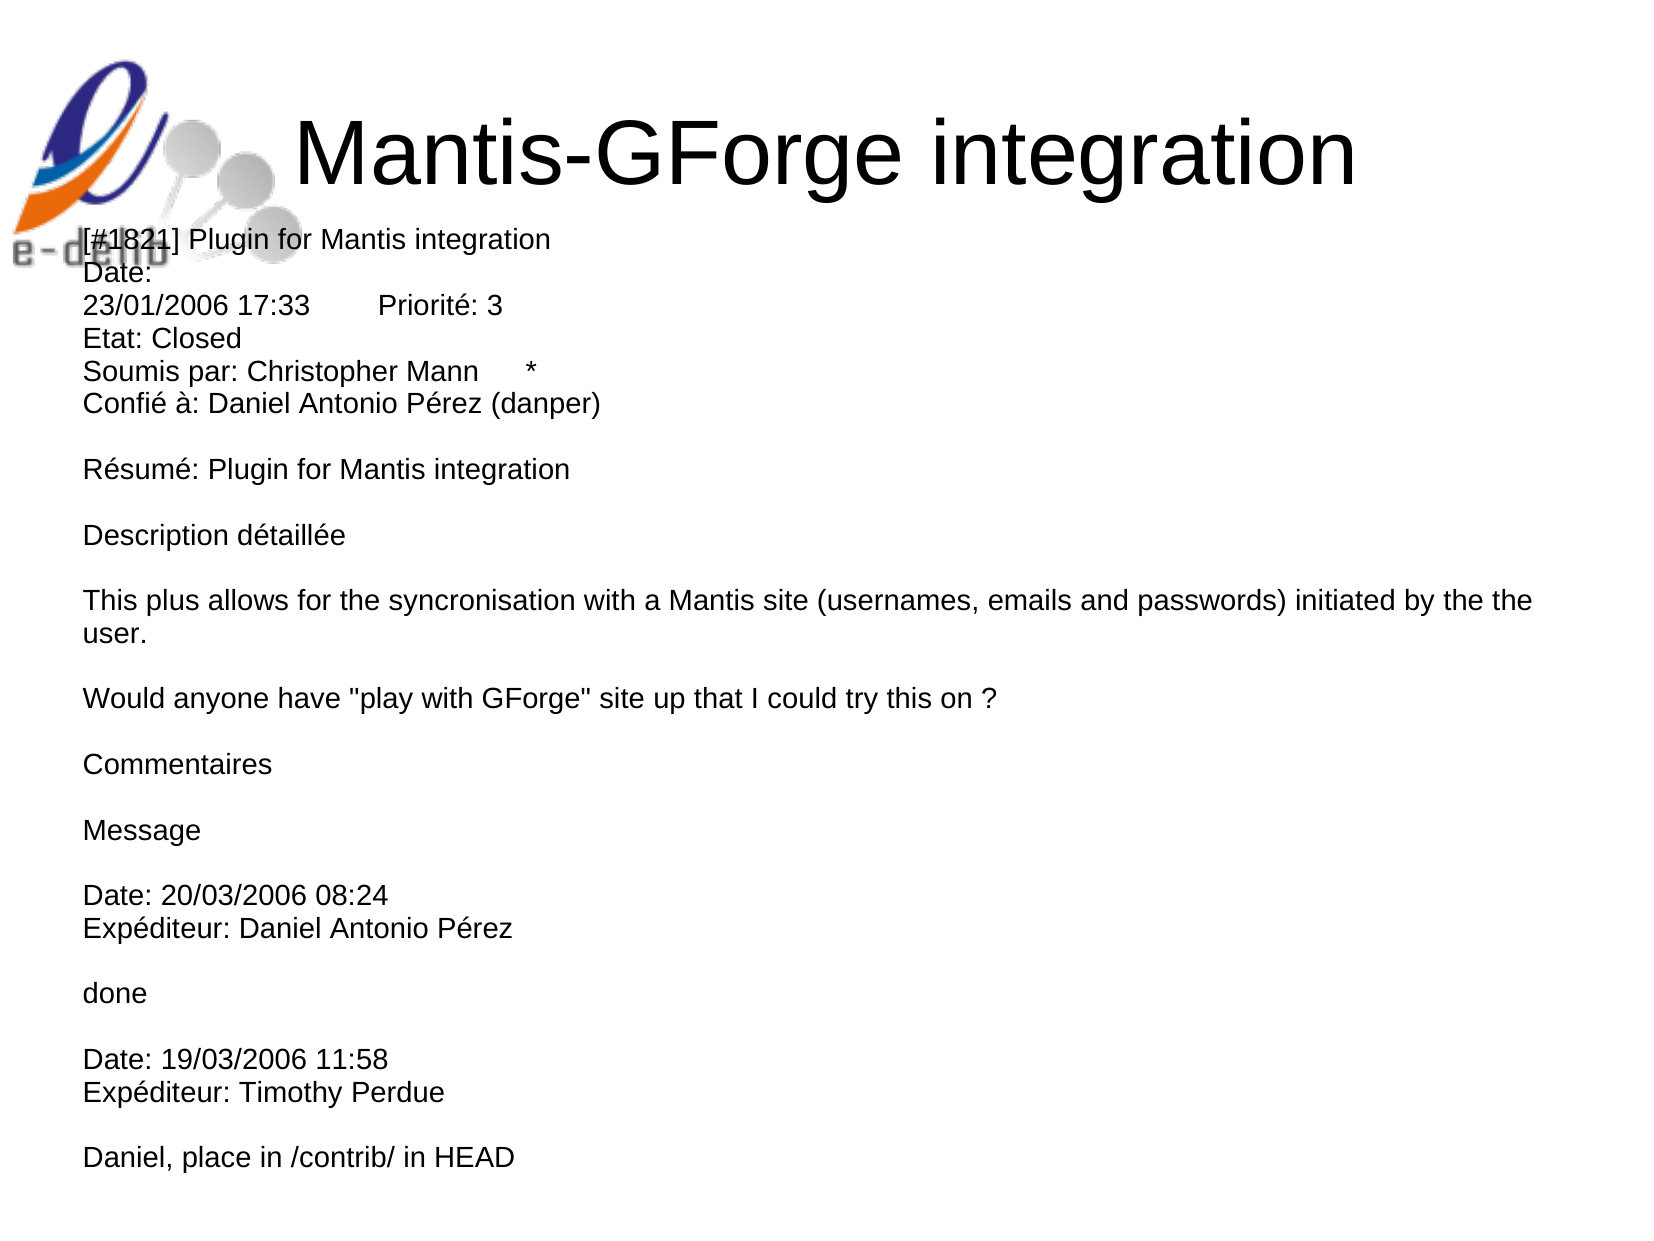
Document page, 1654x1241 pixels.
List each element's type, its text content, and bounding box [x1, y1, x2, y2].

subtitle [#1821] Plugin for Mantis integration Date: 23/01/2006 17:33 Priorité: 3 Etat: Closed Soumis par: Christopher Mann * Confié à: Daniel Antonio Pérez (danper) Résumé: Plugin for Mantis integration Description détaillée This plus allows for the syncronisation with a Mantis site (usernames, emails and passwords) initiated by the the user. Would anyone have "play with GForge" site up that I could try this on ? Commentaires Message Date: 20/03/2006 08:24 Expéditeur: Daniel Antonio Pérez done Date: 19/03/2006 11:58 Expéditeur: Timothy Perdue Daniel, place in /contrib/ in HEAD [82, 223, 1571, 1174]
picture [0, 59, 82, 268]
title Mantis-GForge integration [82, 49, 1571, 223]
